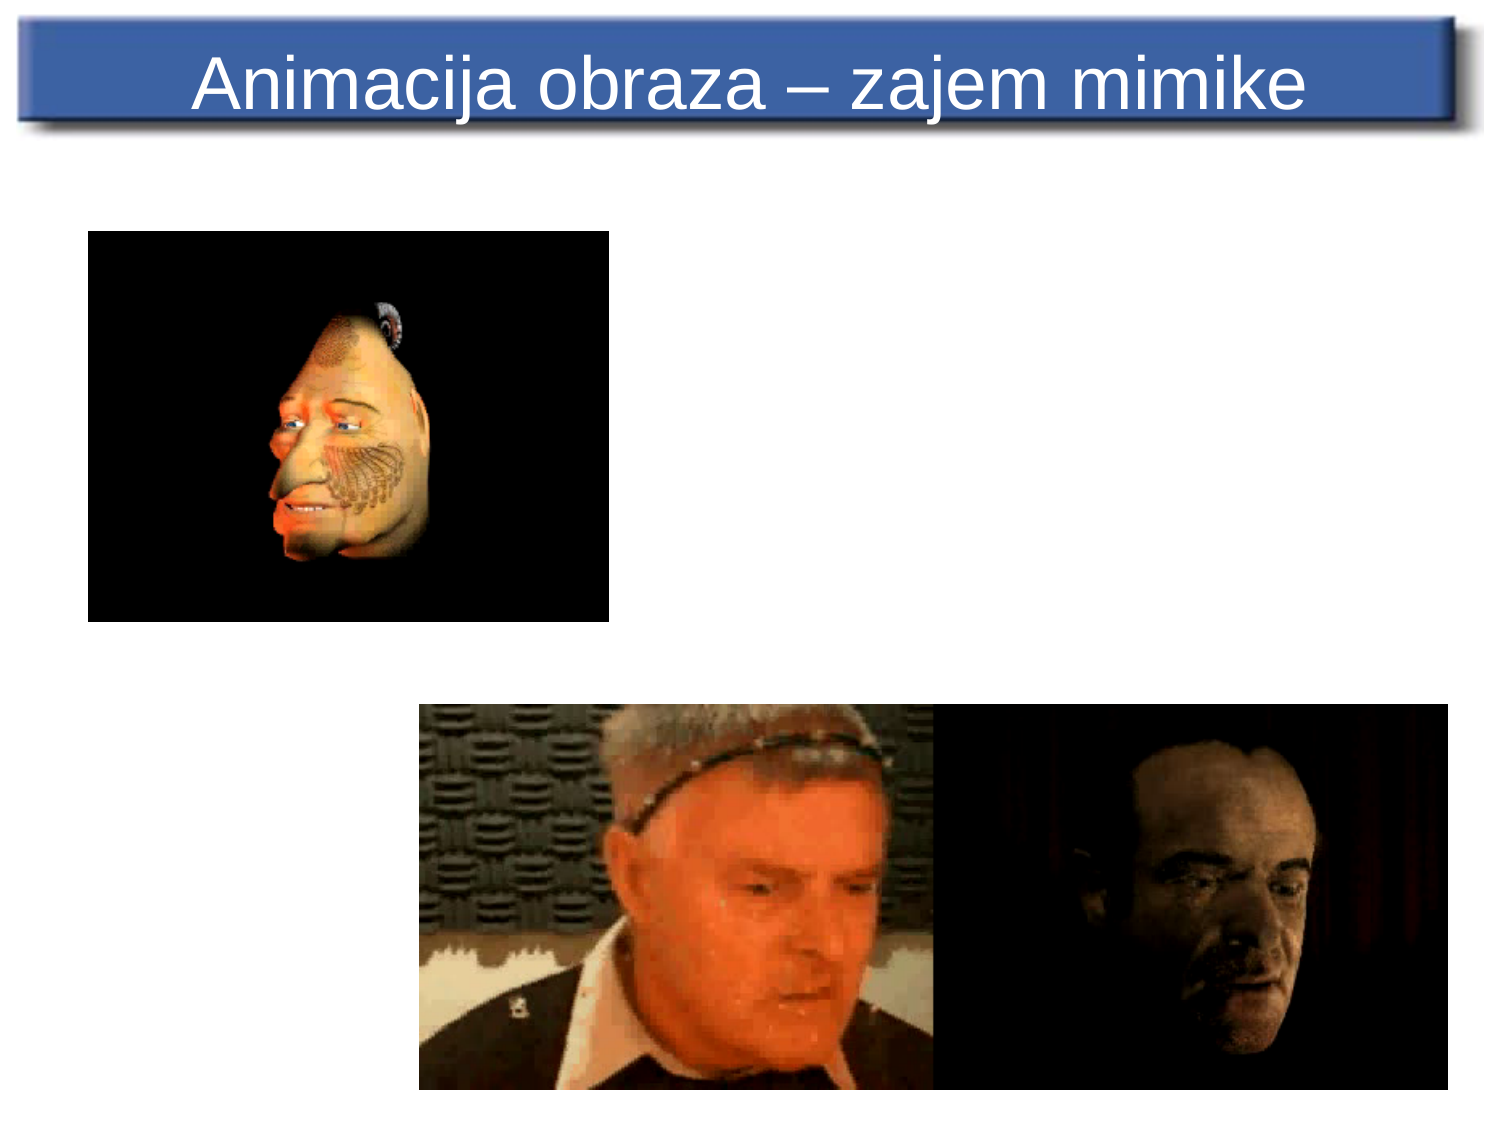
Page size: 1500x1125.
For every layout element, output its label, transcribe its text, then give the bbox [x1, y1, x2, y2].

picture [88, 231, 609, 622]
picture [419, 704, 1448, 1090]
title Animacija obraza – zajem mimike [75, 26, 1426, 133]
picture [16, 13, 1484, 141]
